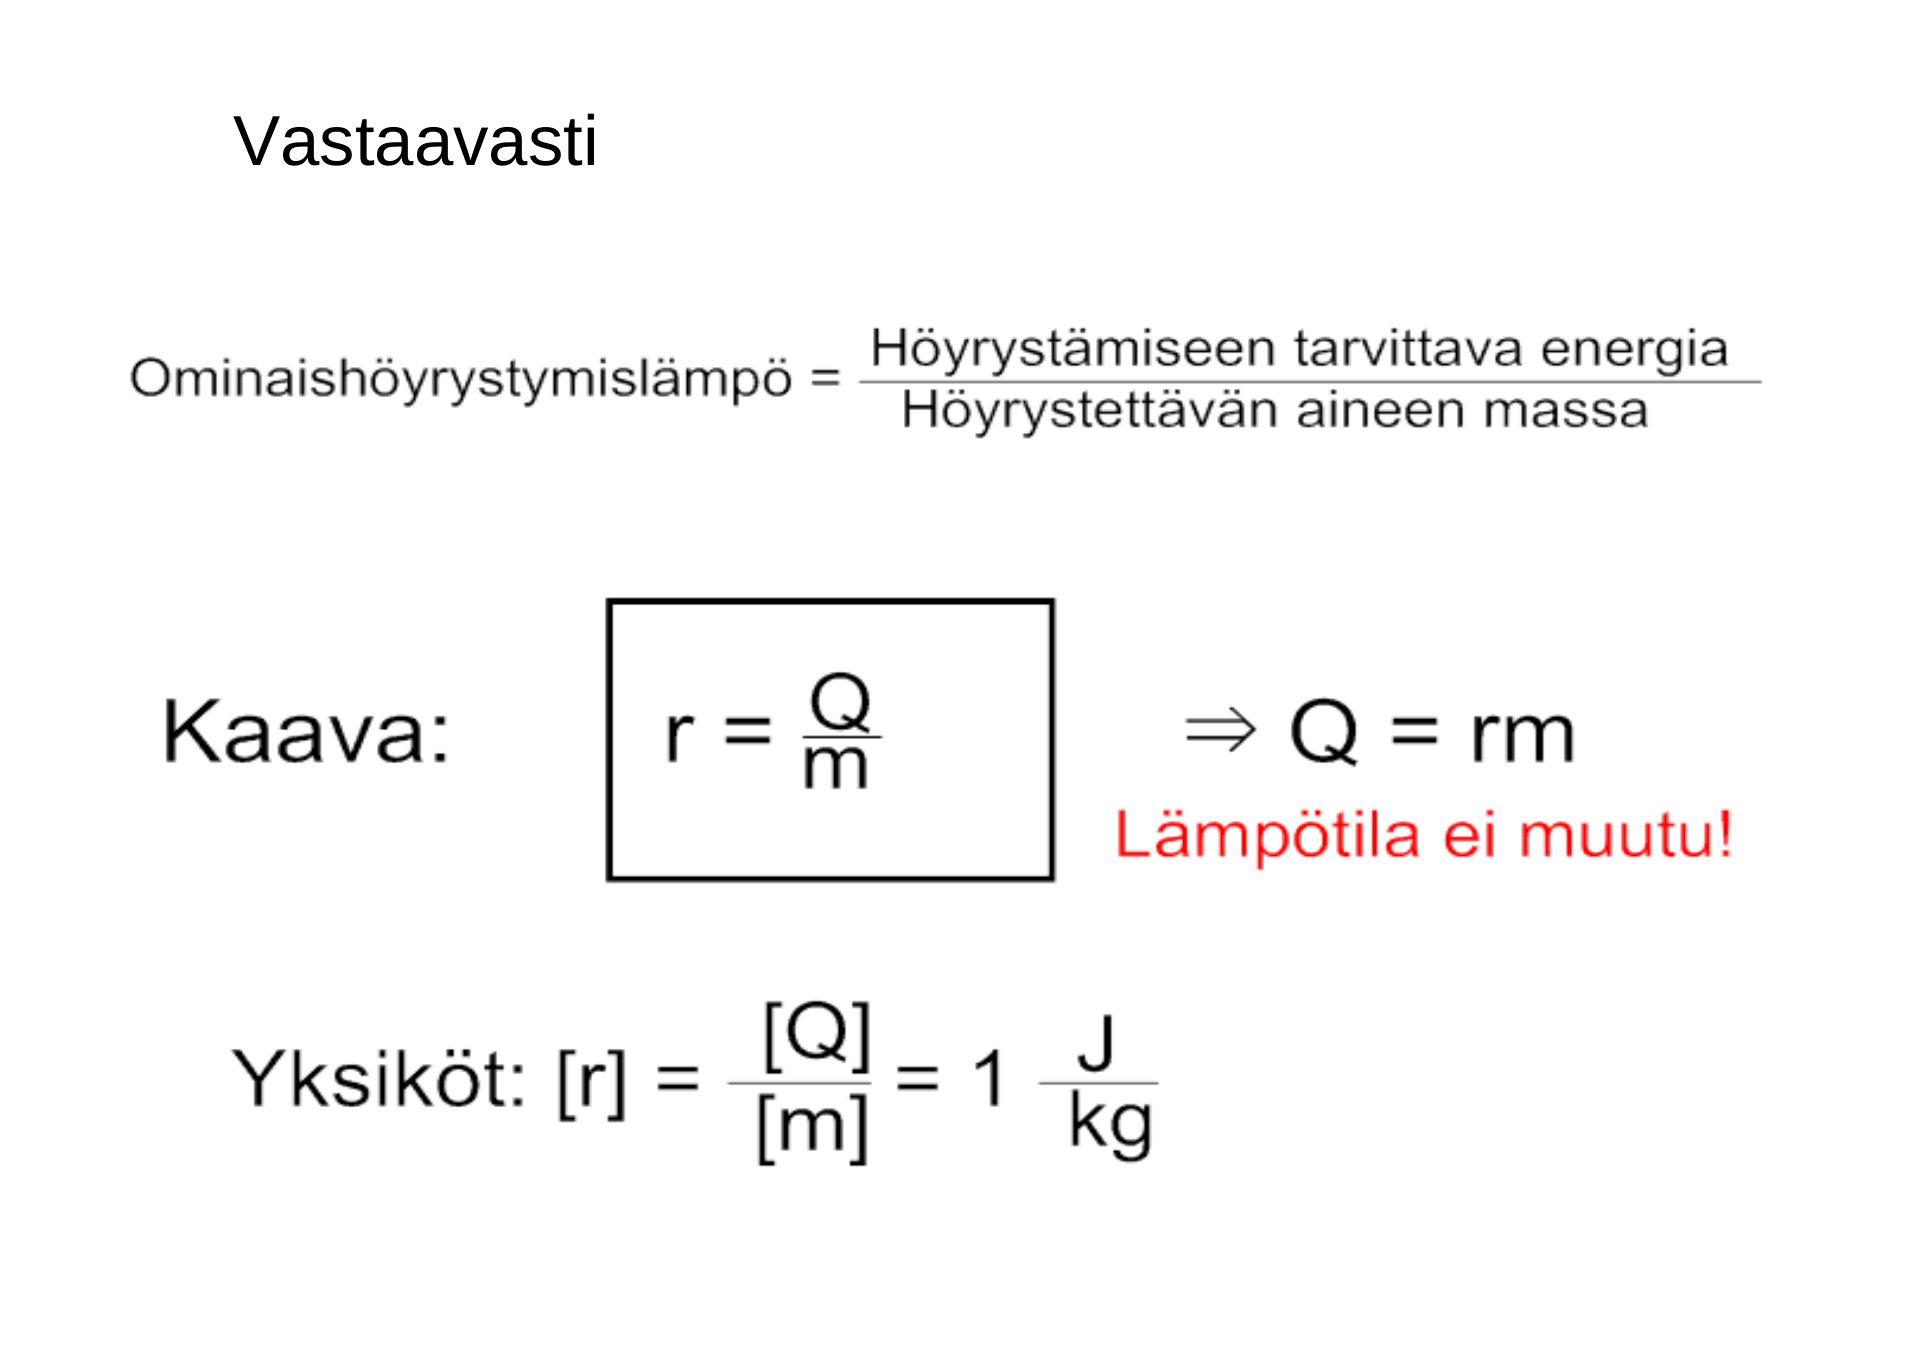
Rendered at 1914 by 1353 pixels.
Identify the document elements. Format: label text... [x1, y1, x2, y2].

text_box Vastaavasti [218, 90, 1409, 249]
picture [85, 249, 1805, 1198]
